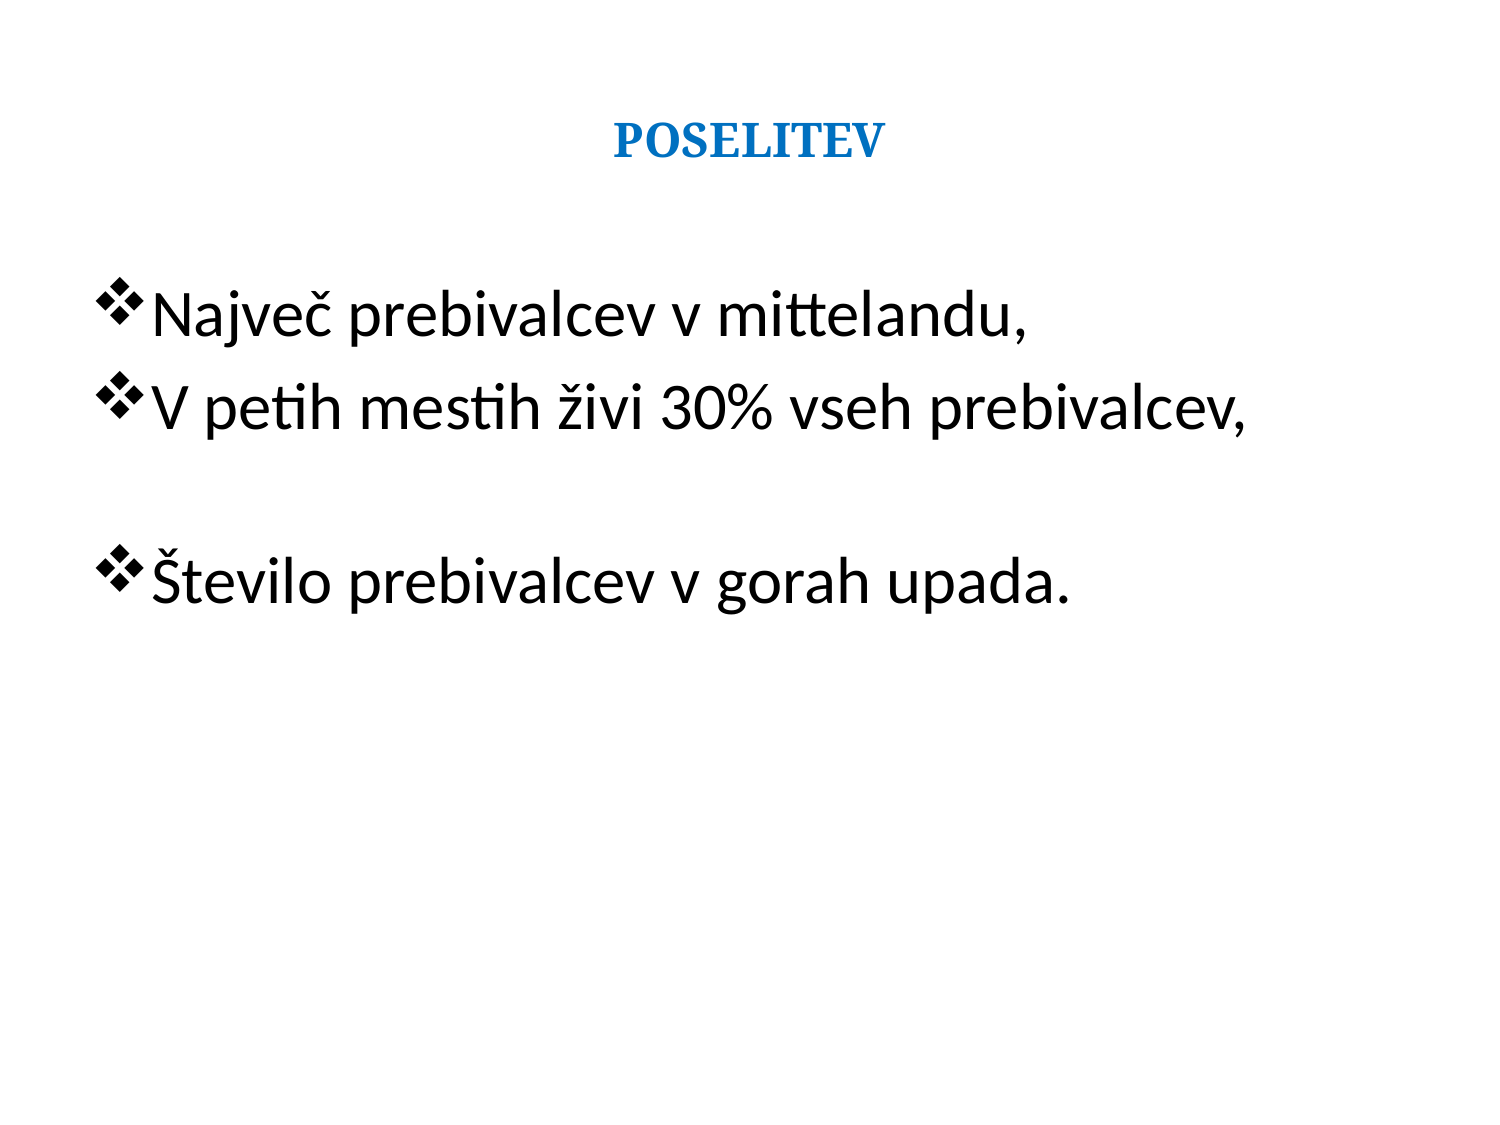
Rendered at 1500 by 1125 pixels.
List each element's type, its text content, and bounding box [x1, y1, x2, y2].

list Največ prebivalcev v mittelandu, V petih mestih živi 30% vseh prebivalcev, Število prebivalcev v gorah upada. [75, 262, 1425, 1005]
title poselitev [75, 45, 1425, 233]
